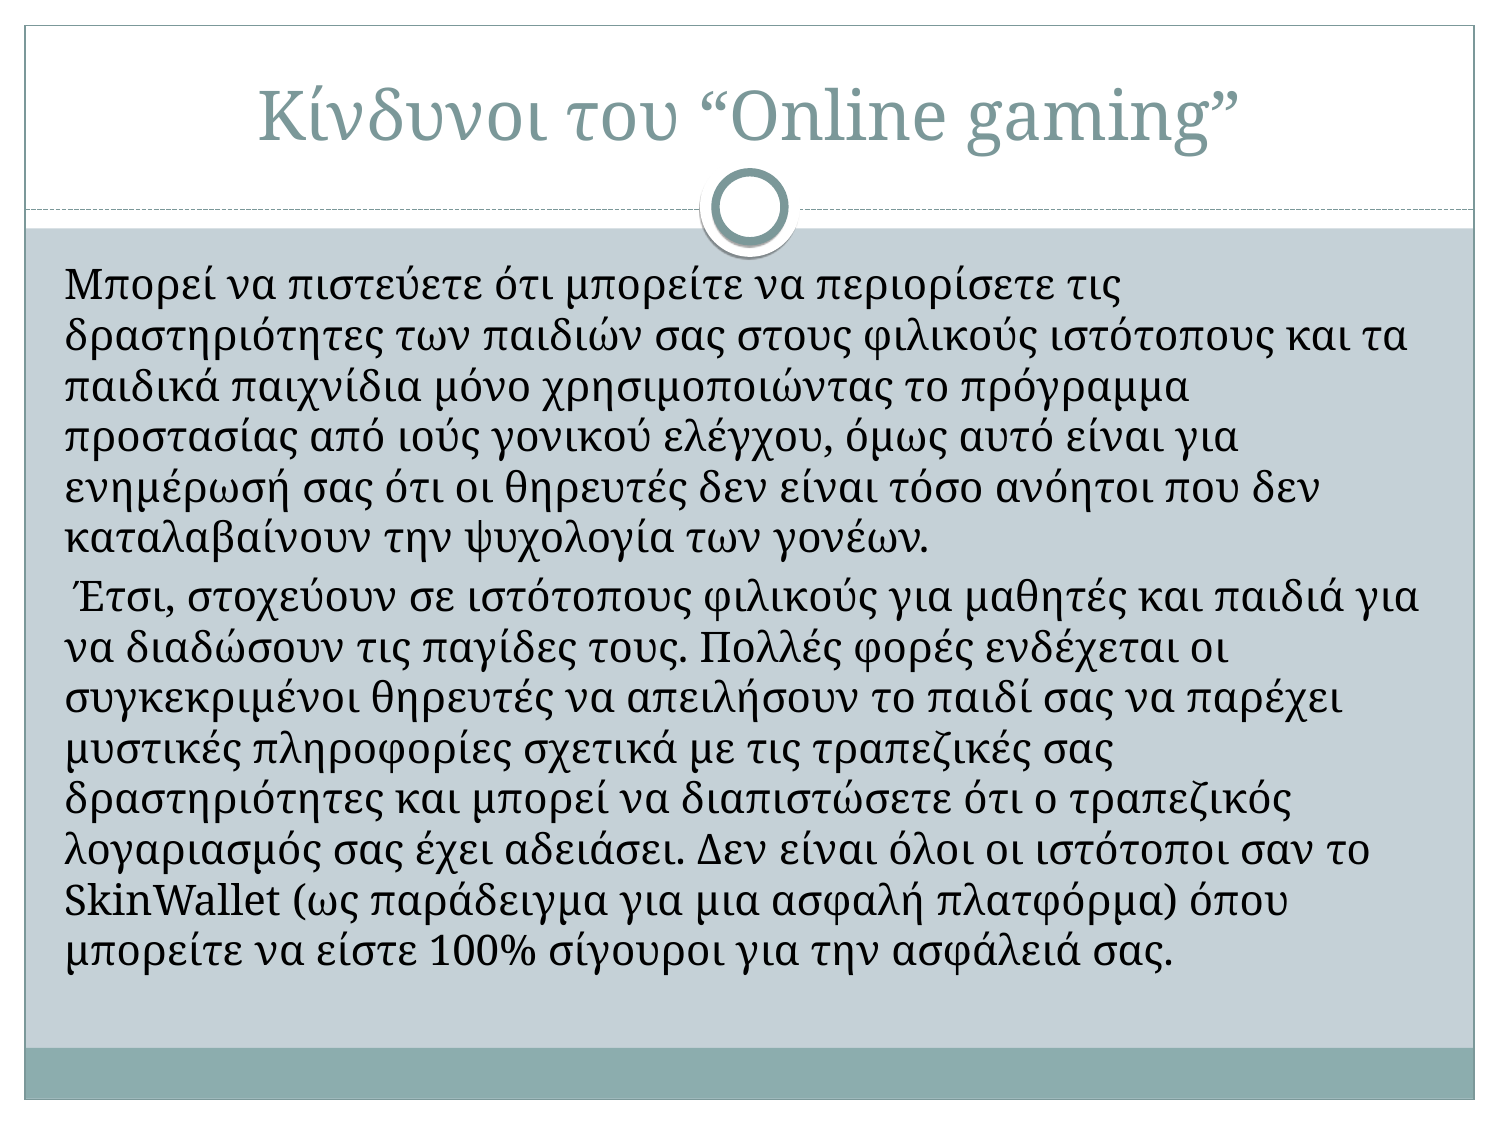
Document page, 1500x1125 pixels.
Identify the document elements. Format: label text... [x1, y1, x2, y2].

title Κίνδυνοι του “Online gaming” [49, 37, 1450, 162]
list Μπορεί να πιστεύετε ότι μπορείτε να περιορίσετε τις δραστηριότητες των παιδιών σας στους φιλικούς ιστότοπους και τα παιδικά παιχνίδια μόνο χρησιμοποιώντας το πρόγραμμα προστασίας από ιούς γονικού ελέγχου, όμως αυτό είναι για ενημέρωσή σας ότι οι θηρευτές δεν είναι τόσο ανόητοι που δεν καταλαβαίνουν την ψυχολογία των γονέων. Έτσι, στοχεύουν σε ιστότοπους φιλικούς για μαθητές και παιδιά για να διαδώσουν τις παγίδες τους. Πολλές φορές ενδέχεται οι συγκεκριμένοι θηρευτές να απειλήσουν το παιδί σας να παρέχει μυστικές πληροφορίες σχετικά με τις τραπεζικές σας δραστηριότητες και μπορεί να διαπιστώσετε ότι ο τραπεζικός λογαριασμός σας έχει αδειάσει. Δεν είναι όλοι οι ιστότοποι σαν το SkinWallet (ως παράδειγμα για μια ασφαλή πλατφόρμα) όπου μπορείτε να είστε 100% σίγουροι για την ασφάλειά σας. [49, 250, 1445, 1001]
